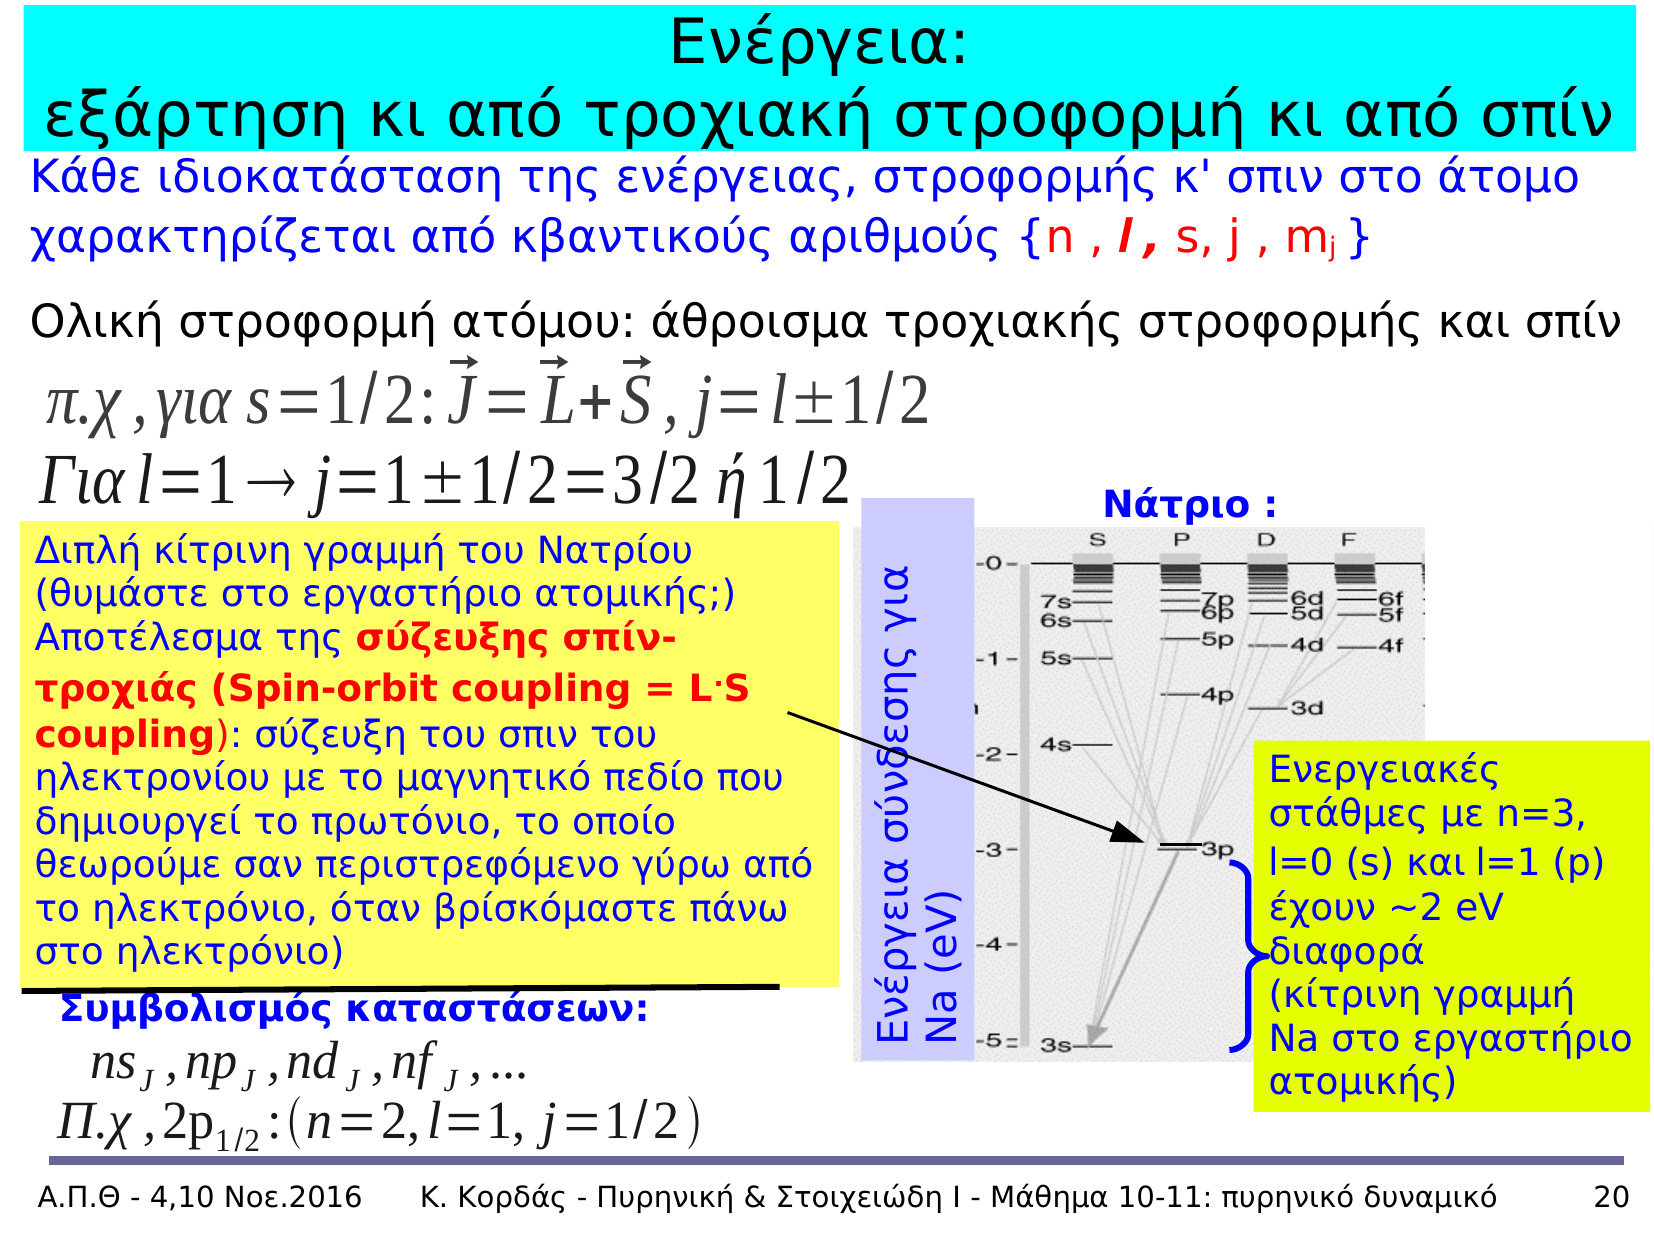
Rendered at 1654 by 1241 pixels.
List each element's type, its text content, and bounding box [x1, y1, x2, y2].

text_box Νάτριο : [1087, 475, 1351, 535]
list Κάθε ιδιοκατάσταση της ενέργειας, στροφορμής κ' σπιν στο άτομο χαρακτηρίζεται από κβαντικούς αριθμούς {n , l , s, j , mj } Ολική στροφορμή ατόμου: άθροισμα τροχιακής στροφορμής και σπίν [0, 150, 1641, 358]
text_box [1424, 524, 1654, 1088]
text_box Ενεργειακές στάθμες με n=3, l=0 (s) και l=1 (p) έχουν ~2 eV διαφορά (κίτρινη γραμμή Na στο εργαστήριο ατομικής) [1253, 740, 1651, 1112]
text_box Συμβολισμός καταστάσεων: [44, 979, 695, 987]
text_box Συμβολισμός καταστάσεων: [44, 991, 695, 1038]
title Eνέργεια: εξάρτηση κι από τροχιακή στροφορμή κι από σπίν [23, 5, 1637, 152]
picture [853, 527, 1424, 1062]
picture [853, 527, 861, 737]
chart [20, 351, 954, 521]
text_box Ενέργεια σύνδεσης για Na (eV) [861, 742, 975, 1061]
text_box Διπλή κίτρινη γραμμή του Νατρίου (θυμάστε στο εργαστήριο ατομικής;) Αποτέλεσμα της σύζευξης σπίν-τροχιάς (Spin-orbit coupling = L.S coupling): σύζευξη του σπιν του ηλεκτρονίου με το μαγνητικό πεδίο που δημιουργεί το πρωτόνιο, το οποίο θεωρούμε σαν περιστρεφόμενο γύρω από το ηλεκτρόνιο, όταν βρίσκόμαστε πάνω στο ηλεκτρόνιο) [19, 521, 839, 987]
chart [41, 1027, 714, 1161]
text_box Ενέργεια σύνδεσης για Na (eV) [861, 497, 975, 778]
